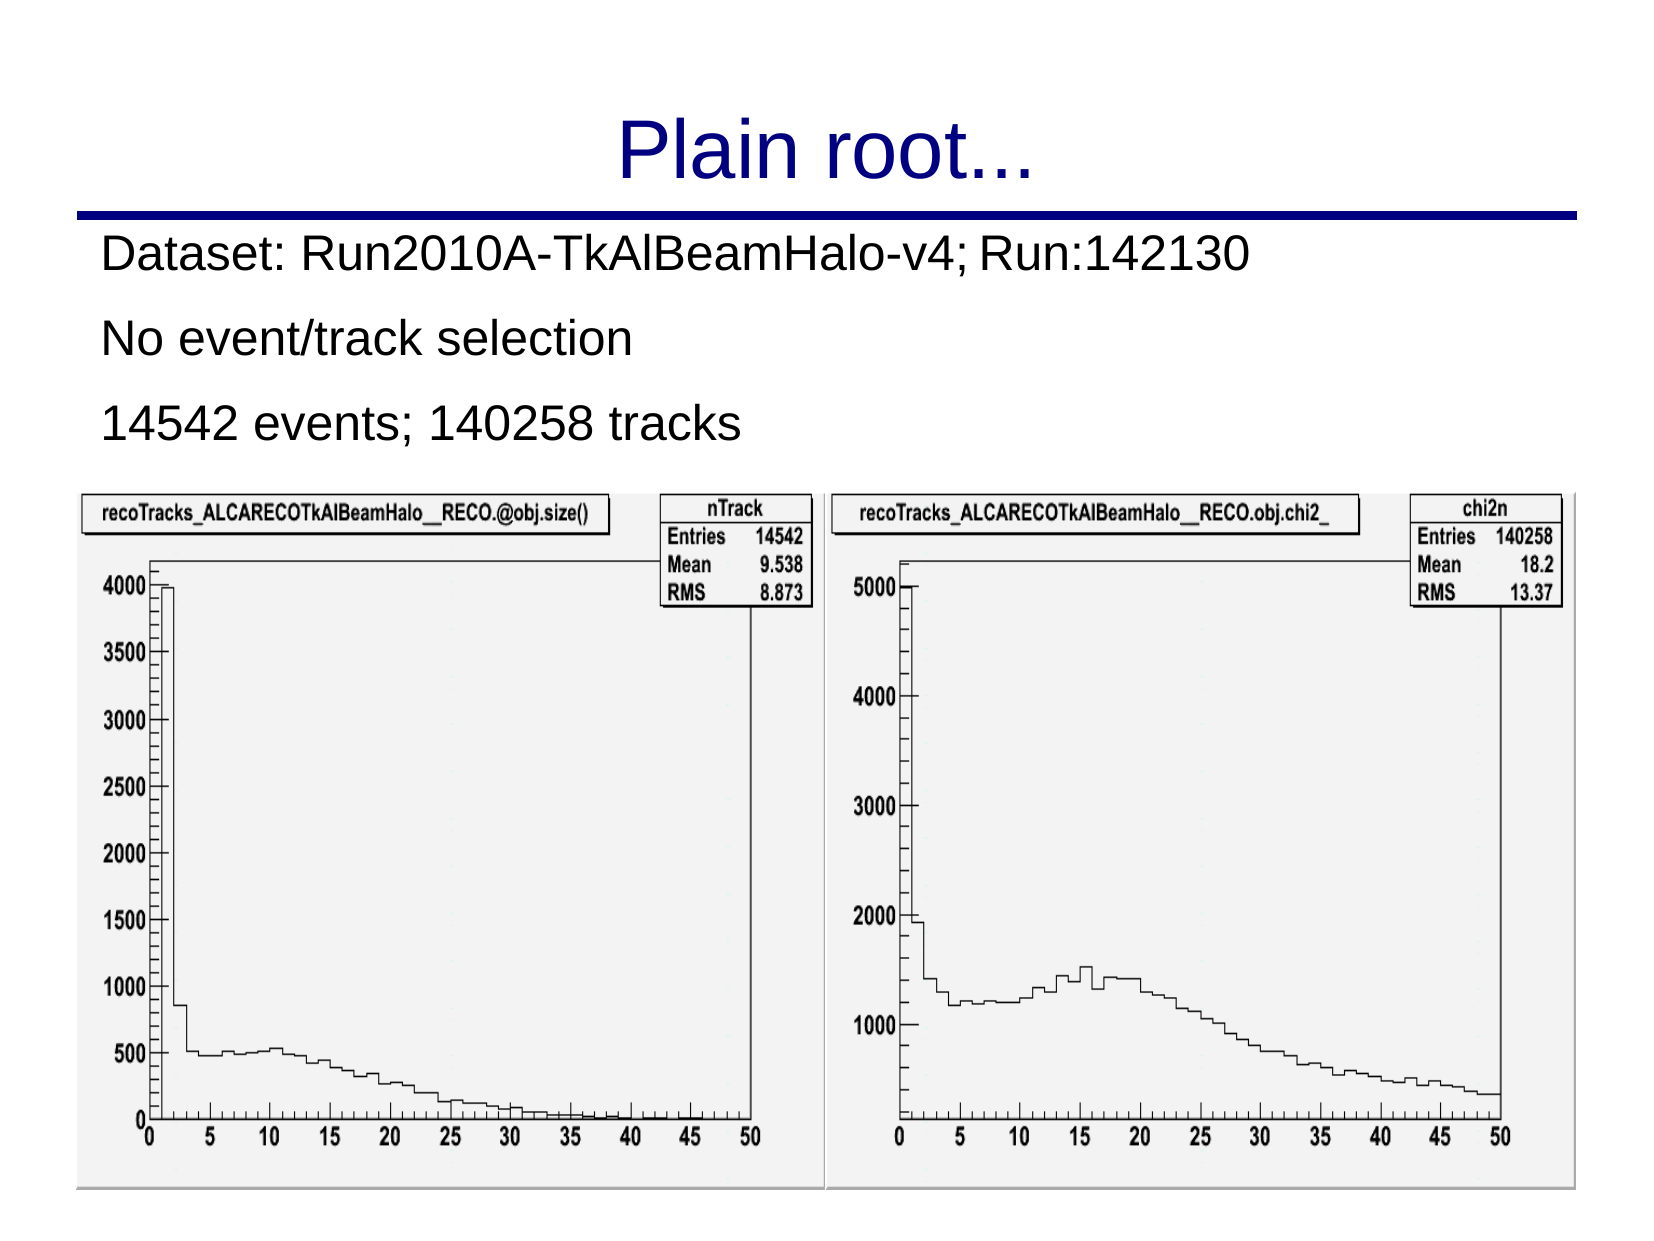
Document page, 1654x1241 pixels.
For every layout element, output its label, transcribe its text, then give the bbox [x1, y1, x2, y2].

picture [75, 491, 1576, 1190]
title Plain root... [82, 82, 1571, 218]
list Dataset: Run2010A-TkAlBeamHalo-v4; Run:142130 No event/track selection 14542 events; 140258 tracks [82, 225, 1571, 491]
